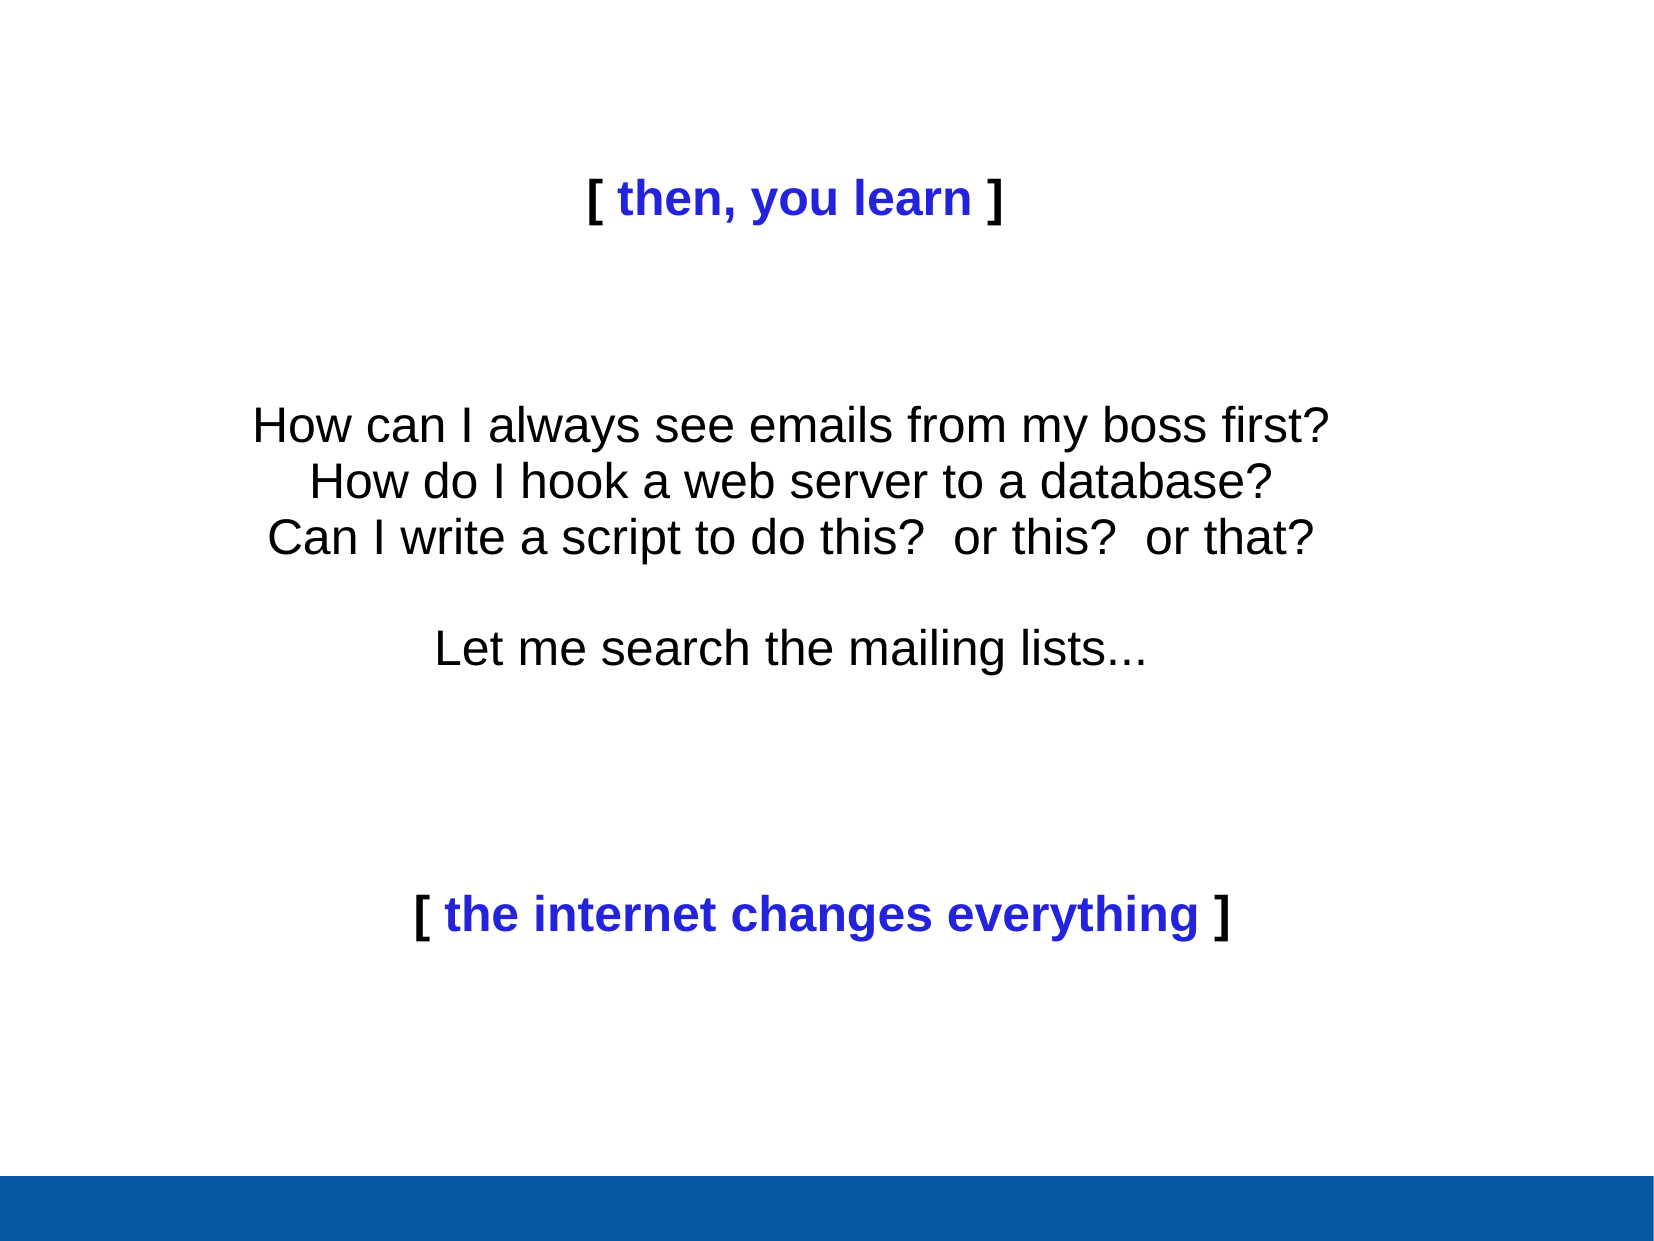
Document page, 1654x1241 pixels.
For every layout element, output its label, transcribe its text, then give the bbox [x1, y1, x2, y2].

text_box How can I always see emails from my boss first? How do I hook a web server to a database? Can I write a script to do this? or this? or that? Let me search the mailing lists... [252, 397, 1462, 749]
text_box [ then, you learn ] [586, 169, 1004, 226]
text_box [ the internet changes everything ] [413, 886, 1232, 962]
picture [0, 1176, 1654, 1241]
